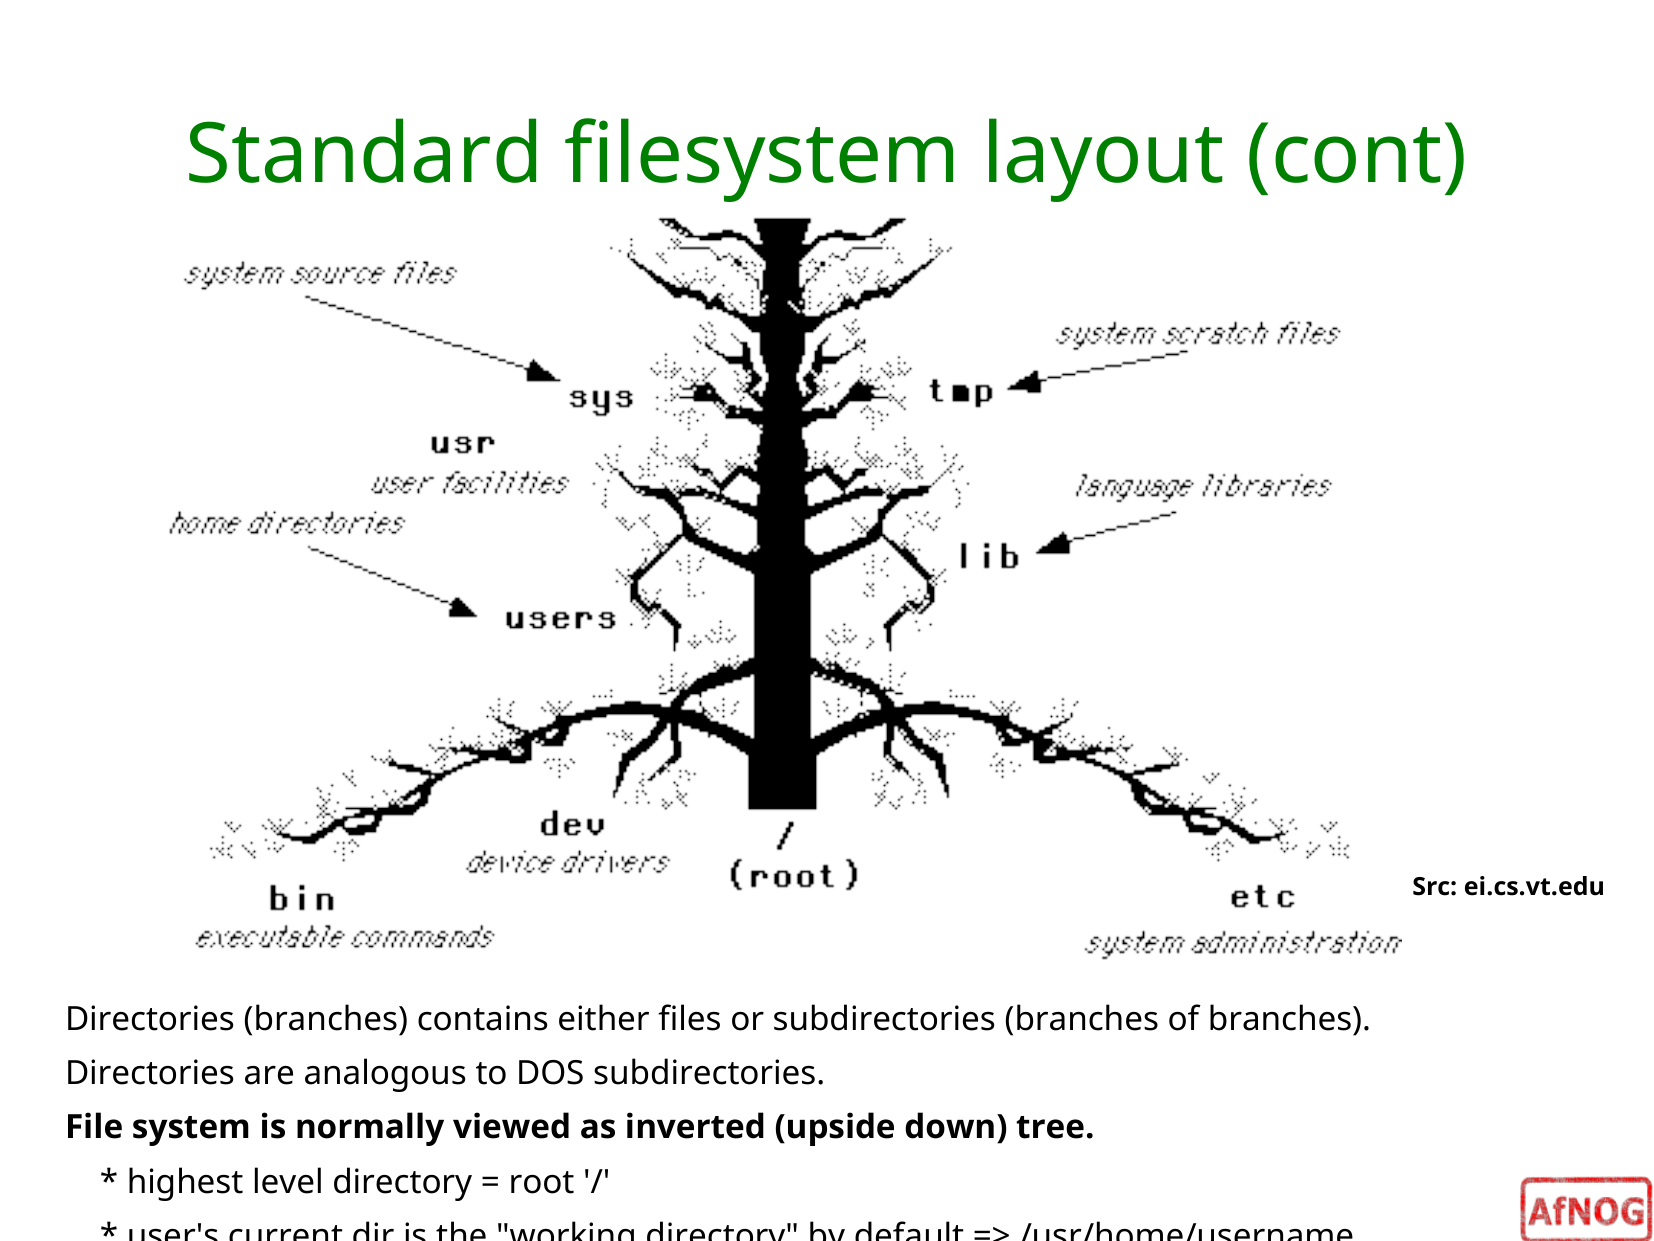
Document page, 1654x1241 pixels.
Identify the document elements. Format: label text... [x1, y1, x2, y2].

picture [159, 216, 1402, 966]
text_box Directories (branches) contains either files or subdirectories (branches of branches). Directories are analogous to DOS subdirectories. File system is normally viewed as inverted (upside down) tree. * highest level directory = root '/' * user's current dir is the "working directory" by default => /usr/home/username [64, 985, 1498, 1210]
title Standard filesystem layout (cont) [121, 46, 1534, 254]
text_box Src: ei.cs.vt.edu [1412, 869, 1643, 899]
picture [1519, 1175, 1654, 1241]
